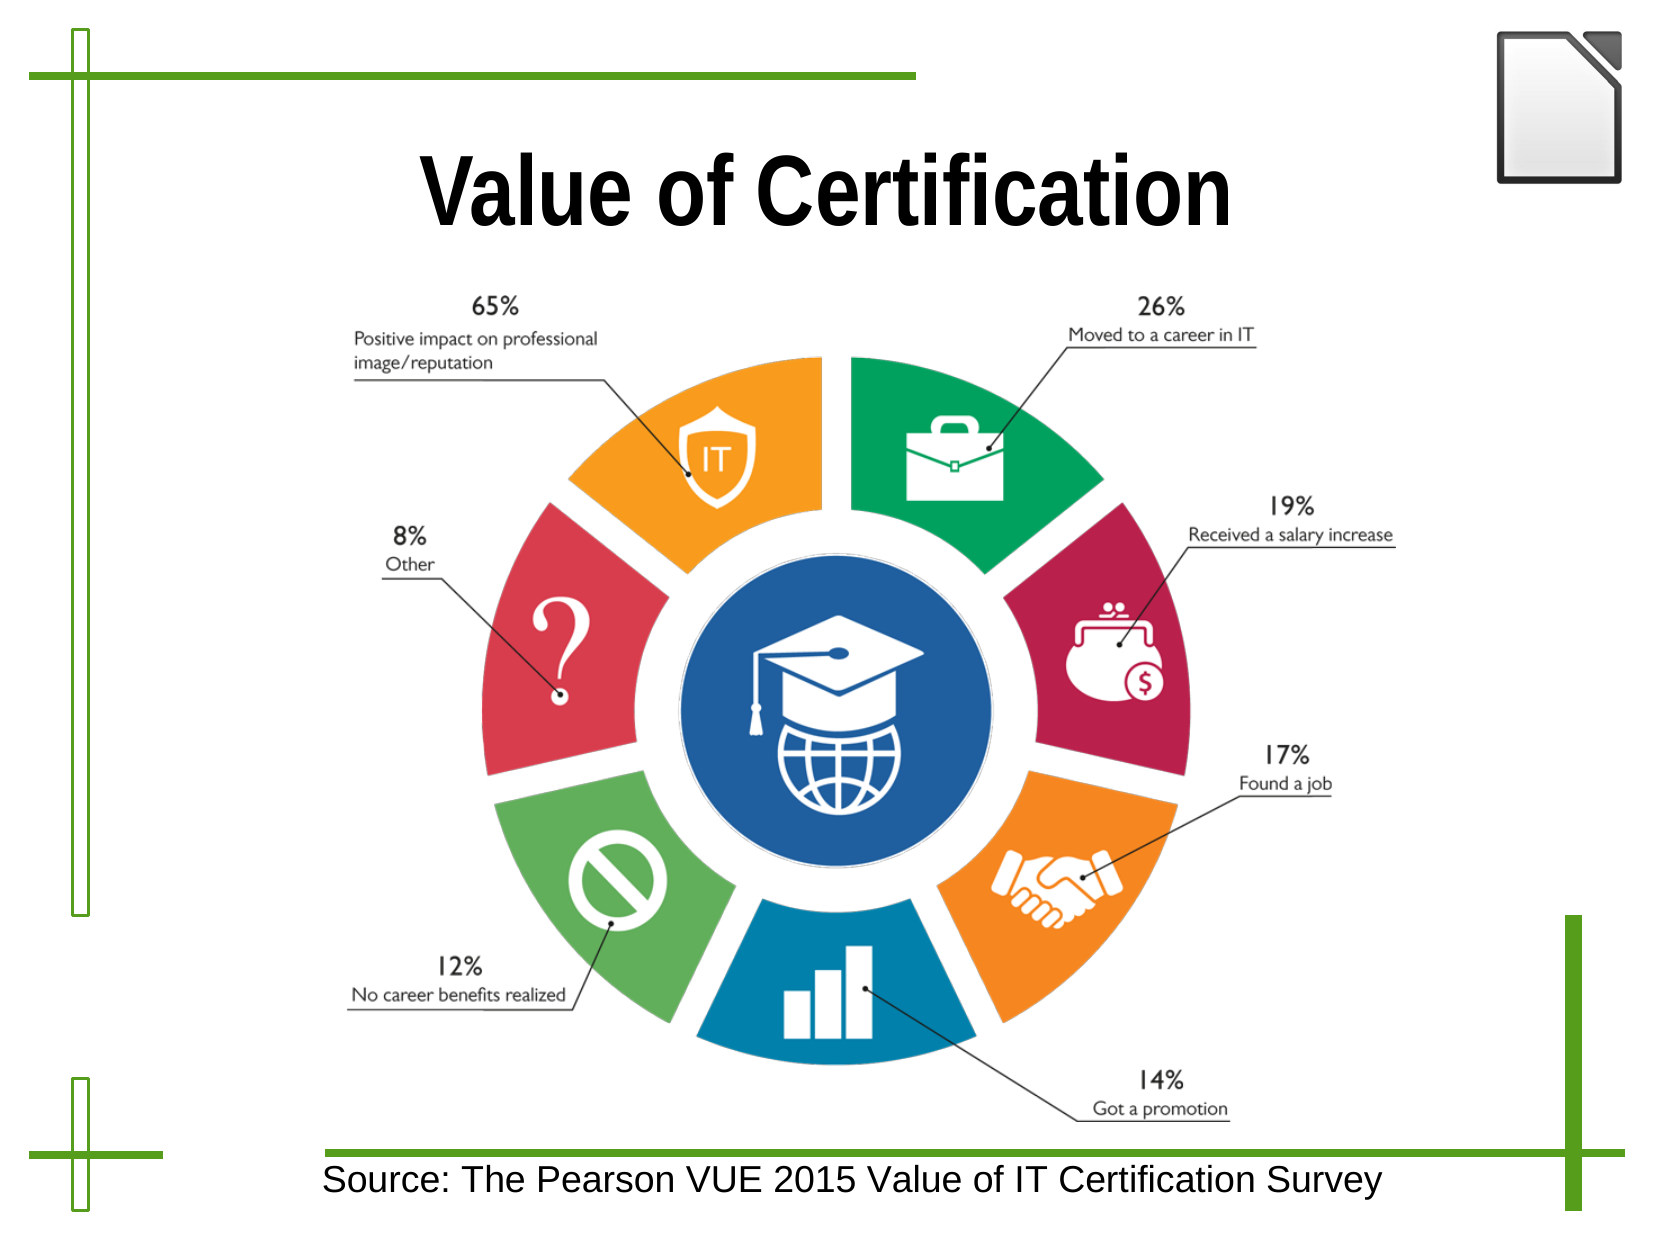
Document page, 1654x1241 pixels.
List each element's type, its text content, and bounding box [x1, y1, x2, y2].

text_box Source: The Pearson VUE 2015 Value of IT Certification Survey [307, 1151, 1396, 1212]
title Value of Certification [118, 118, 1536, 260]
picture [276, 295, 1396, 1123]
picture [1494, 29, 1624, 186]
